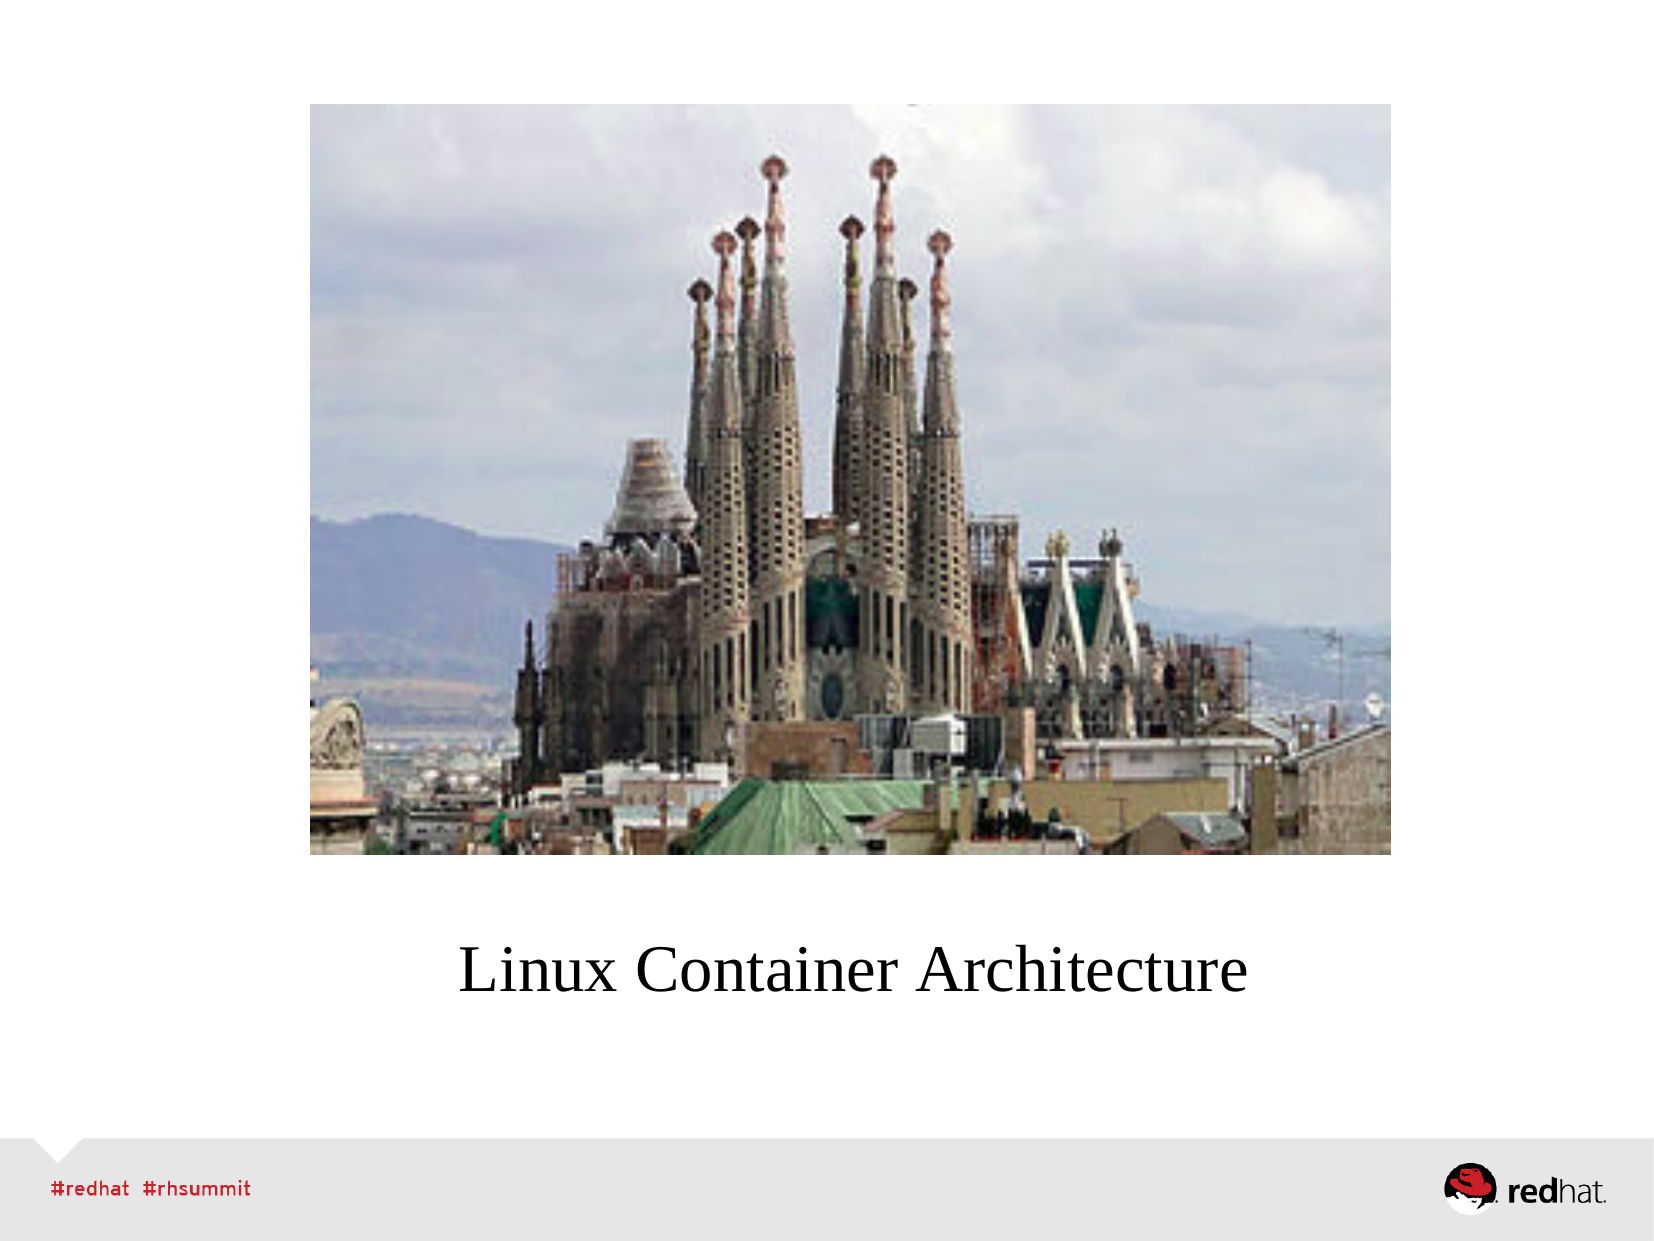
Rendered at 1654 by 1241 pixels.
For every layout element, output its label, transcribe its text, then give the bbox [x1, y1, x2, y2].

picture [0, 0, 1654, 1241]
subtitle Linux Container Architecture [82, 155, 1571, 1182]
